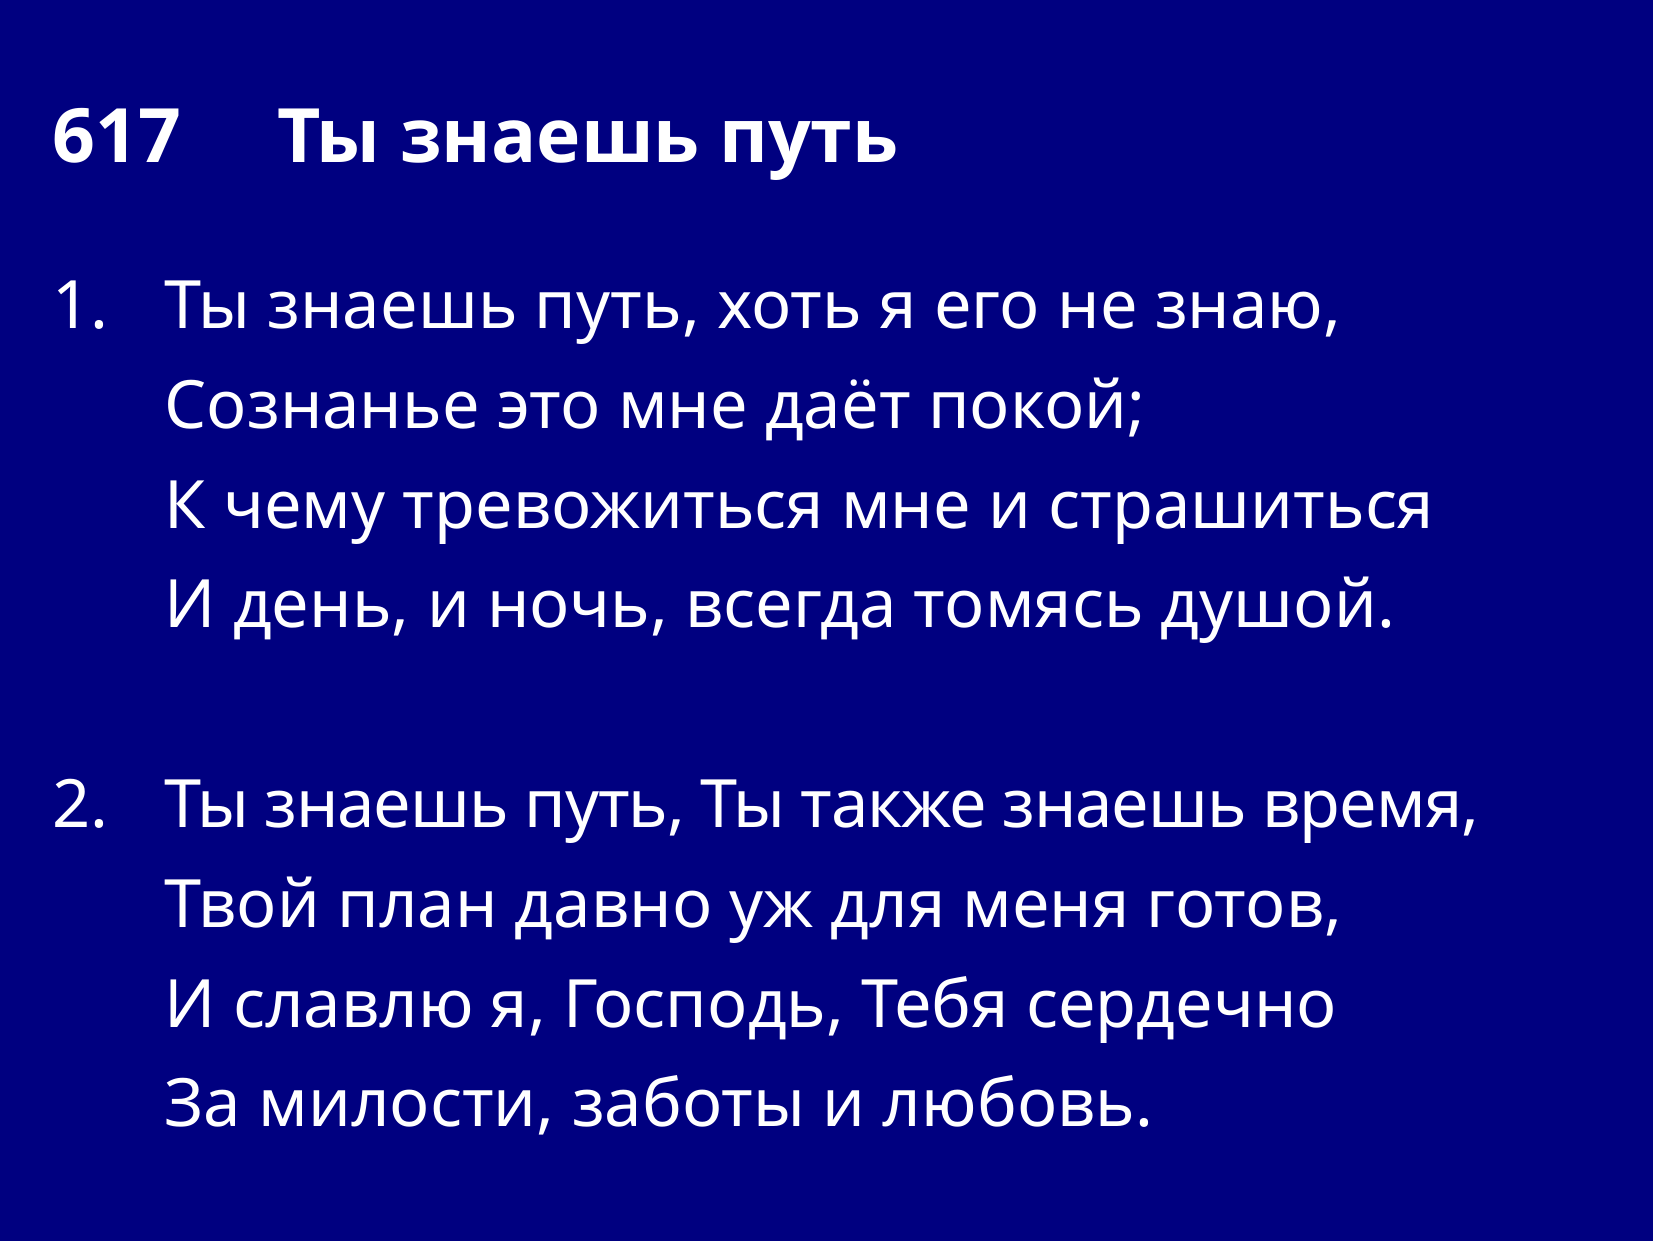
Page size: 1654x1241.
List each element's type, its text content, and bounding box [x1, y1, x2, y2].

text_box 617 Ты знаешь путь [37, 75, 1576, 188]
text_box 1. Ты знаешь путь, хоть я его не знаю, Сознанье это мне даёт покой; К чему тревожиться мне и страшиться И день, и ночь, всегда томясь душой. 2. Ты знаешь путь, Ты также знаешь время, Твой план давно уж для меня готов, И славлю я, Господь, Тебя сердечно За милости, заботы и любовь. [37, 150, 1653, 1163]
